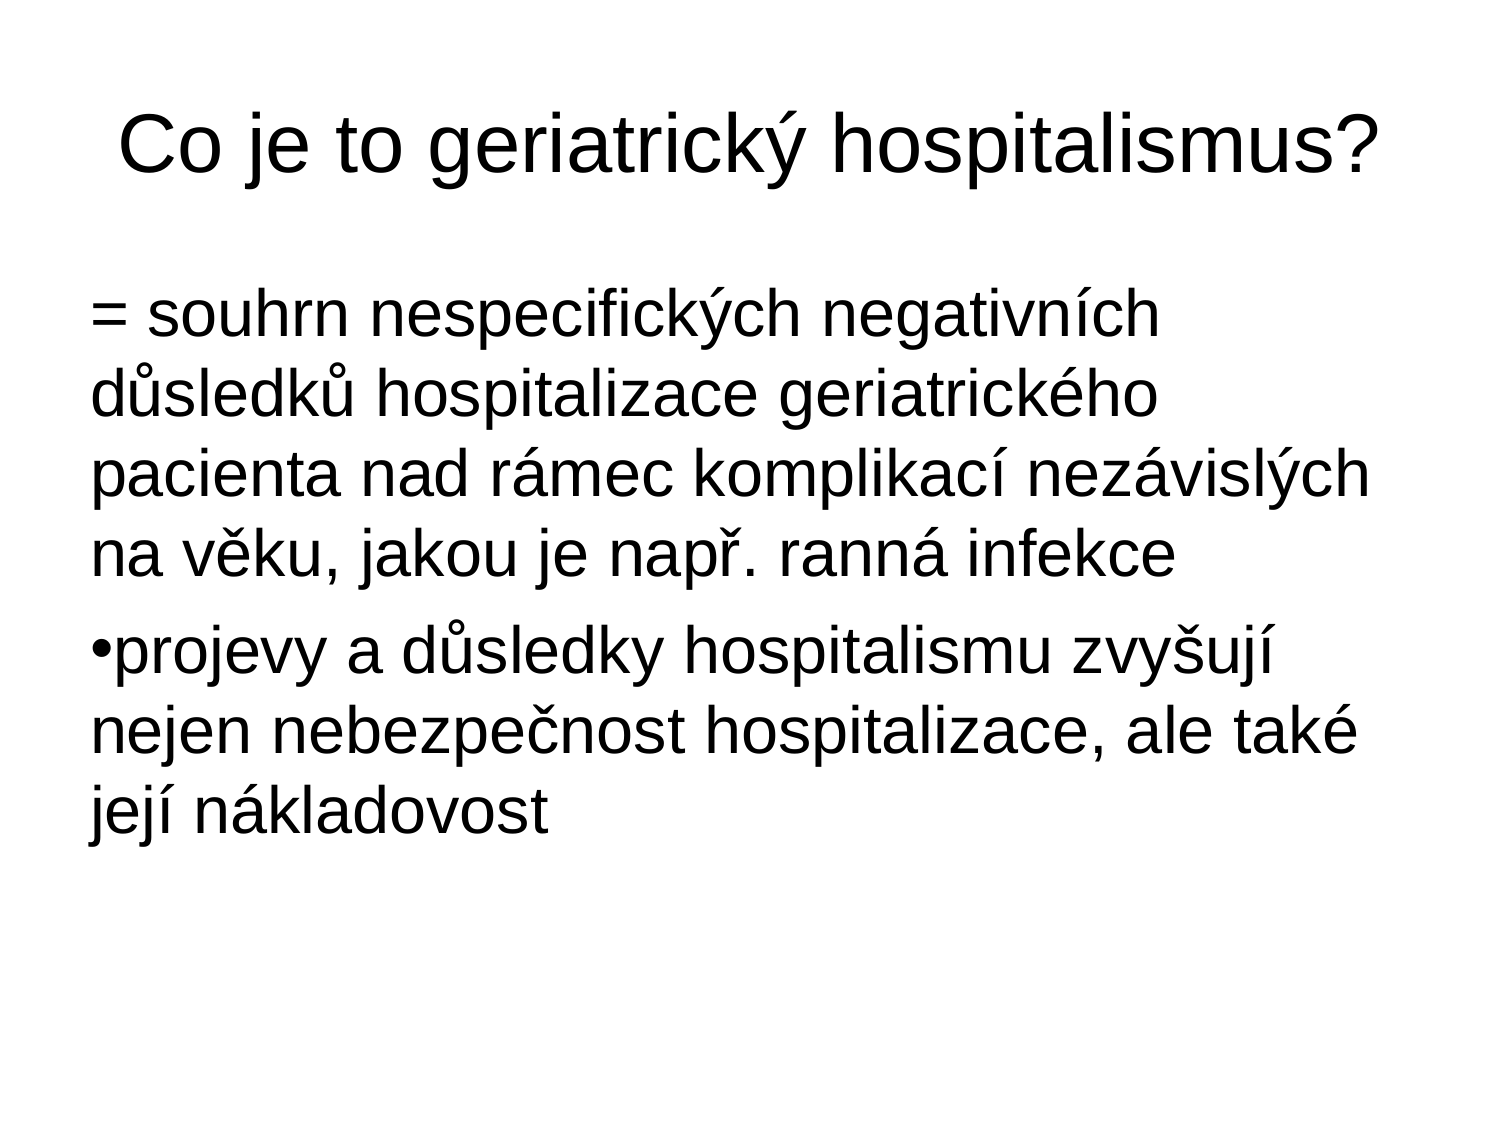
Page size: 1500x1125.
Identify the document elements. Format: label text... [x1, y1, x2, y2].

list = souhrn nespecifických negativních důsledků hospitalizace geriatrického pacienta nad rámec komplikací nezávislých na věku, jakou je např. ranná infekce projevy a důsledky hospitalismu zvyšují nejen nebezpečnost hospitalizace, ale také její nákladovost [75, 262, 1426, 1005]
title Co je to geriatrický hospitalismus? [75, 45, 1426, 233]
